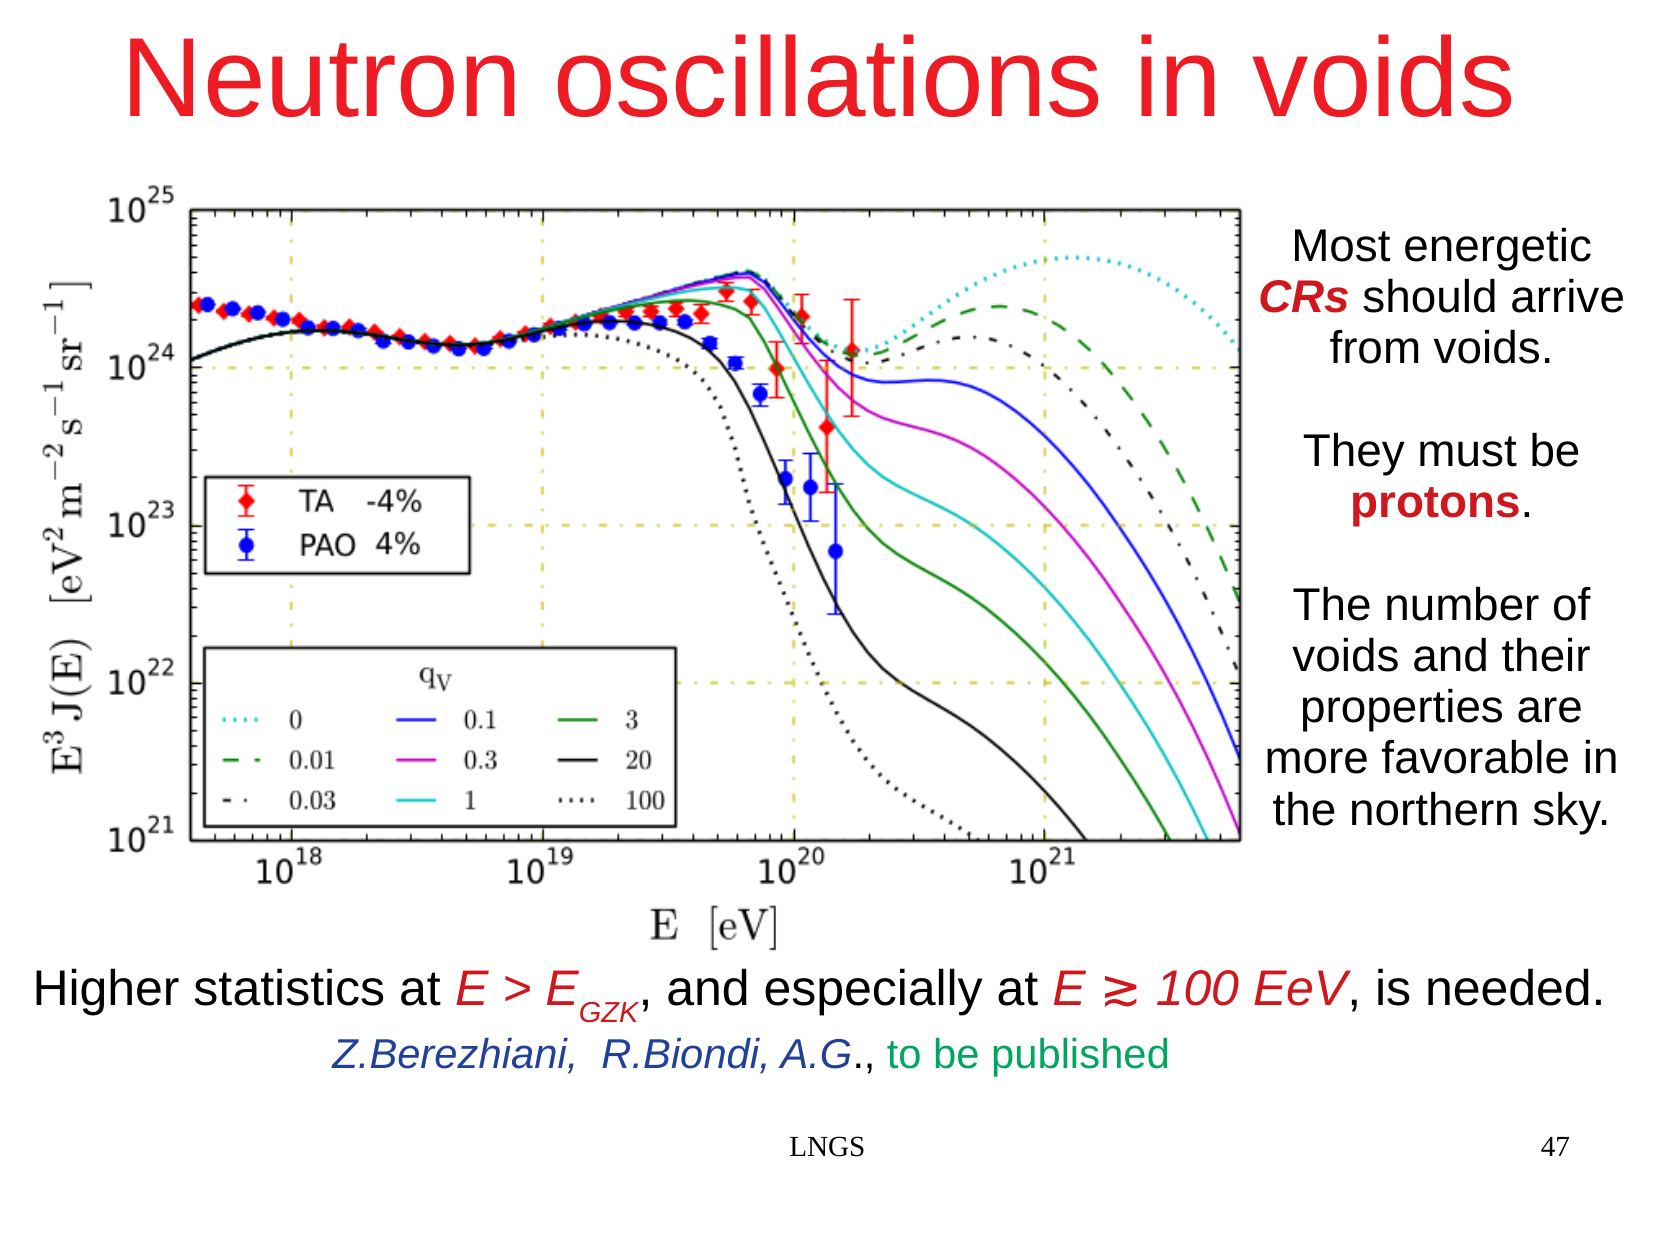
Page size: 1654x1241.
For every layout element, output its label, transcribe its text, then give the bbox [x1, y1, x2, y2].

text_box Higher statistics at E > EGZK, and especially at E ≳ 100 EeV, is needed. [18, 945, 1653, 1085]
picture [35, 179, 1251, 945]
text_box Most energetic CRs should arrive from voids. They must be protons. The number of voids and their properties are more favorable in the northern sky. [1230, 212, 1653, 871]
title Neutron oscillations in voids [74, 15, 1563, 141]
